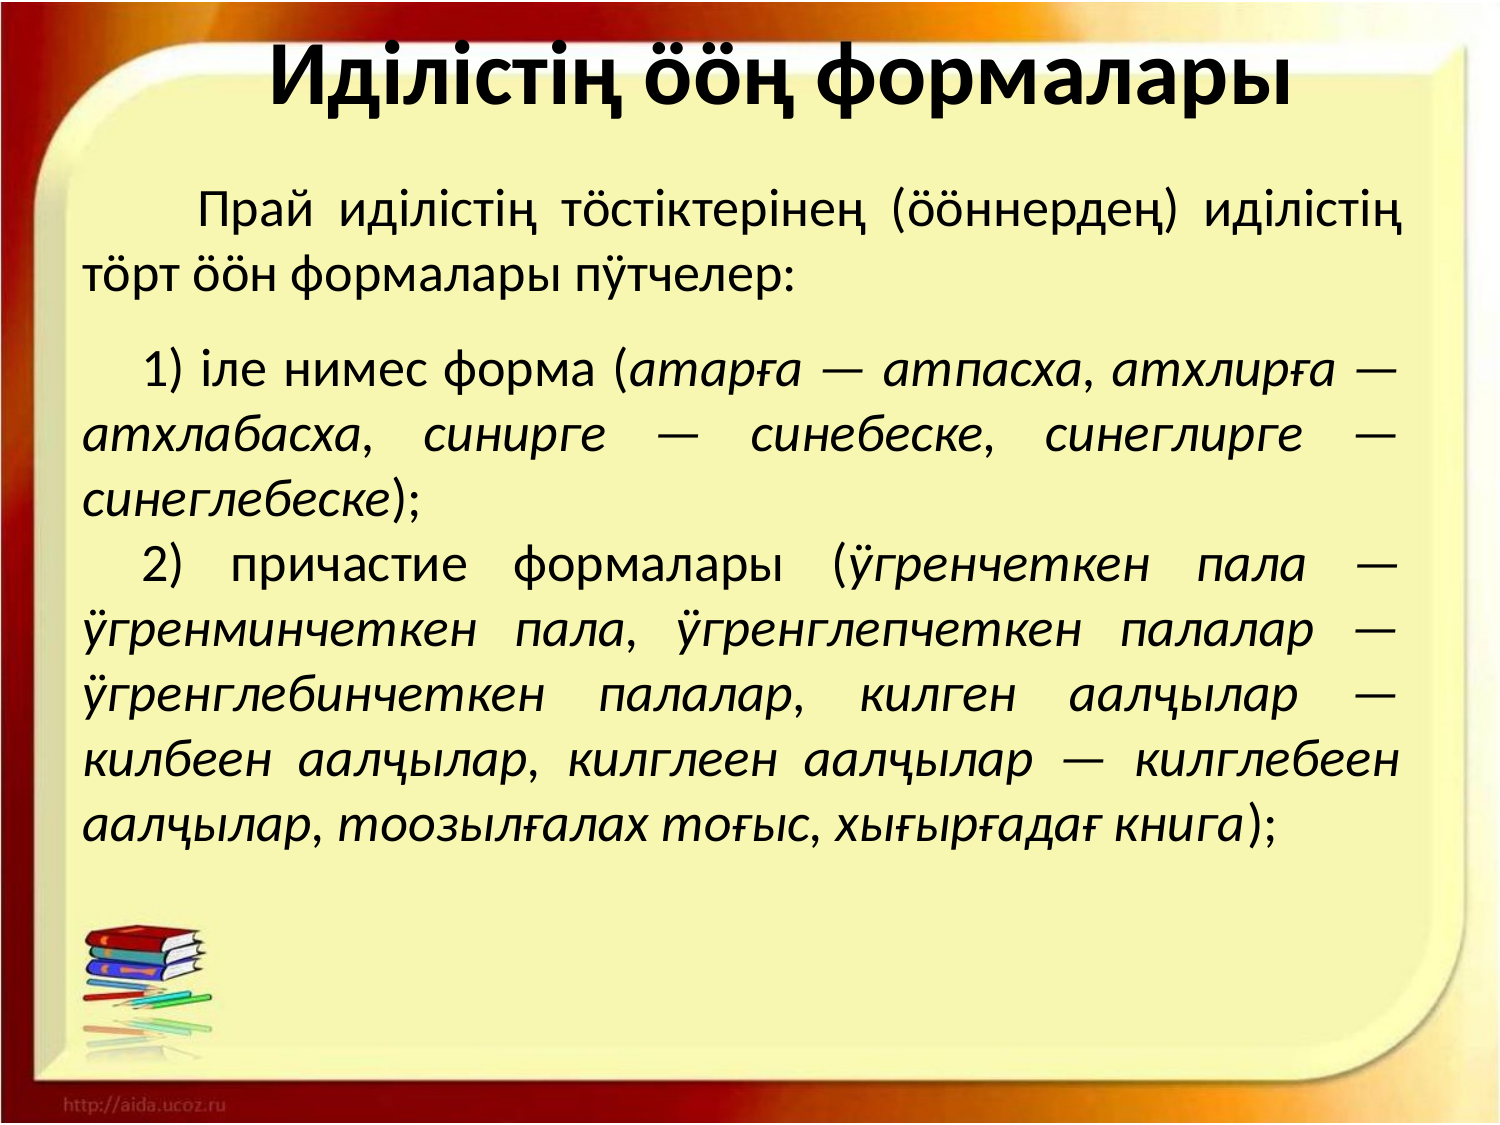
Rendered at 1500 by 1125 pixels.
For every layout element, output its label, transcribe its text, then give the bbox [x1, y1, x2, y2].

title Иділістің ӧӧң формалары [77, 5, 1428, 193]
list Прай иділістің тӧстіктерінең (ӧӧннердең) иділістің тӧрт ӧӧн формалары пӱтчелер: 1) іле нимес форма (атарға — атпасха, атхлирға — атхлабасха, синирге — синебеске, синеглирге — синеглебеске); 2) причастие формалары (ӱгренчеткен пала — ӱгренминчеткен пала, ӱгренглепчеткен палалар — ӱгренглебинчеткен палалар, килген аалҷылар — килбеен аалҷылар, килглеен аалҷылар — килглебеен аалҷылар, тоозылғалах тоғыс, хығырғадағ книга); [67, 165, 1418, 1087]
picture [0, 2, 1500, 1123]
